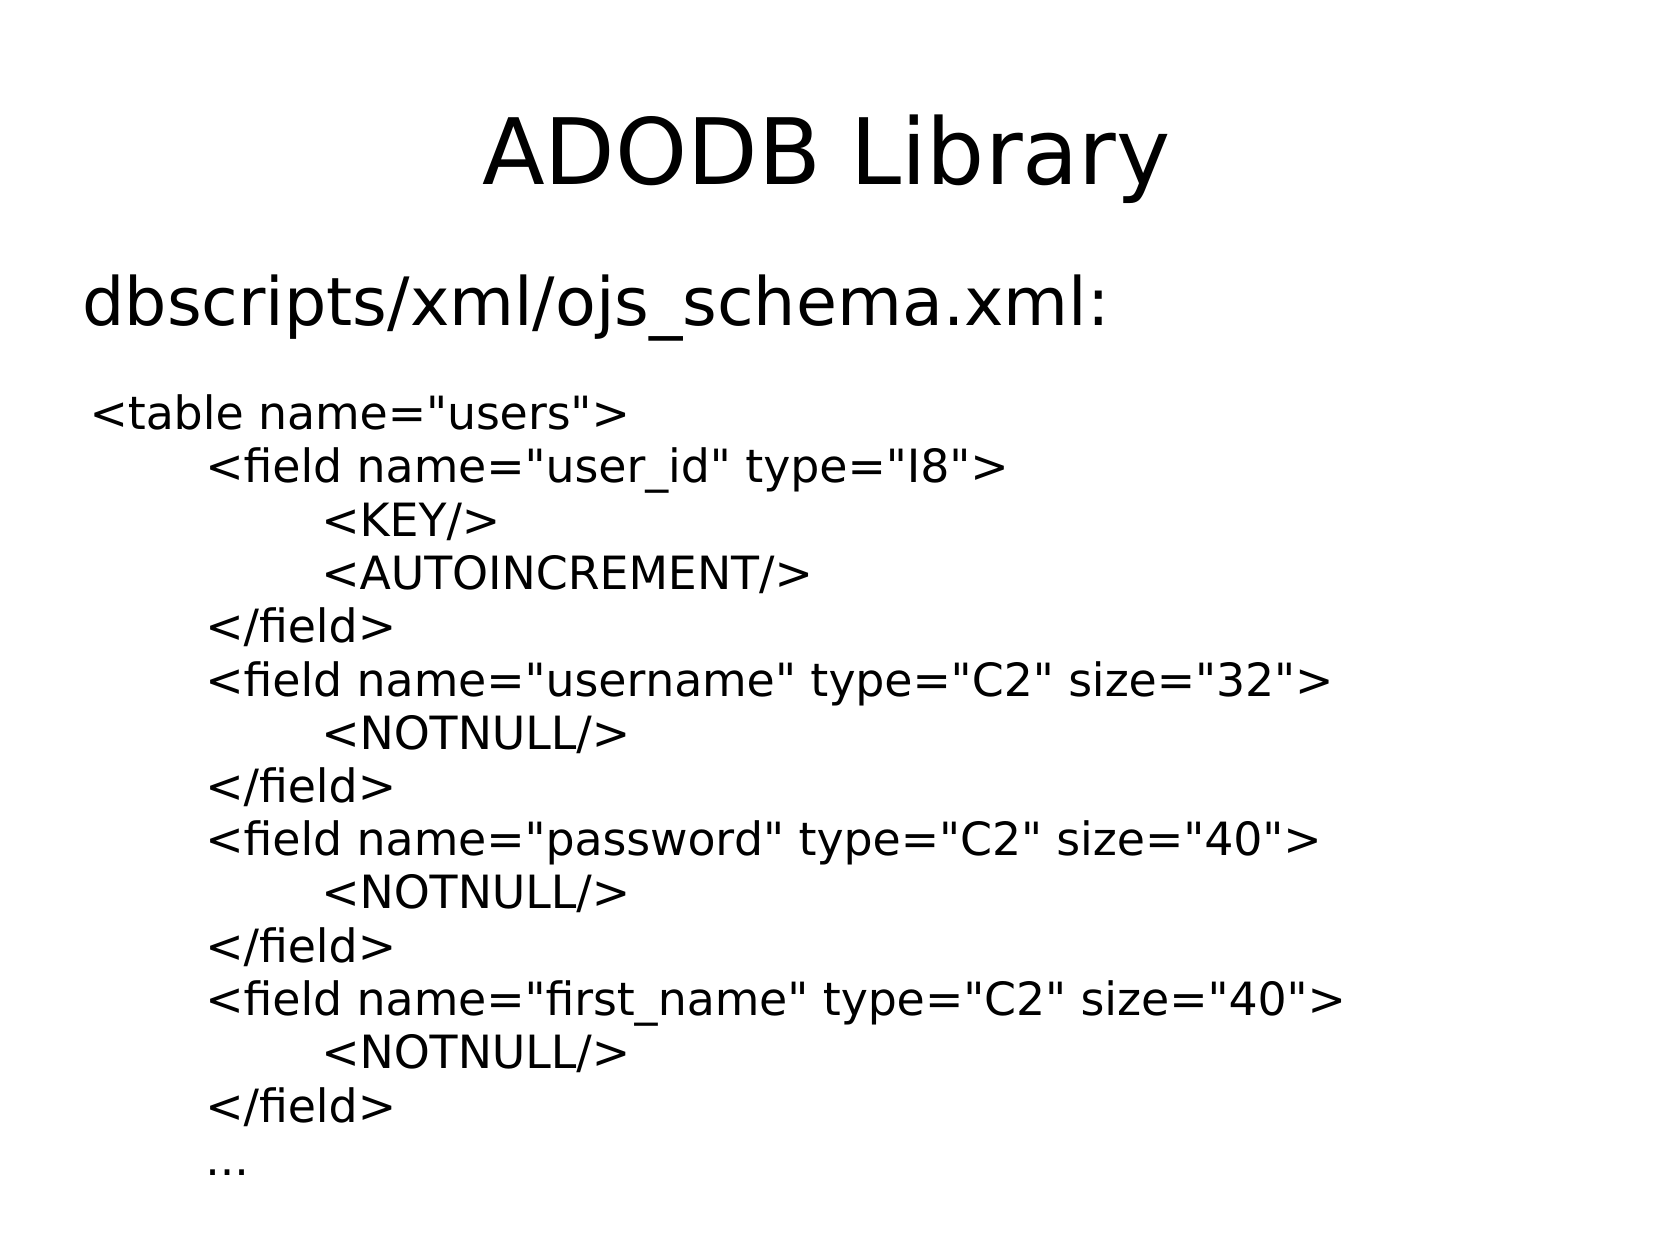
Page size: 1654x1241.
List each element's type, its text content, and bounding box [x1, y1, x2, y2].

text_box <table name="users"> <field name="user_id" type="I8"> <KEY/> <AUTOINCREMENT/> </field> <field name="username" type="C2" size="32"> <NOTNULL/> </field> <field name="password" type="C2" size="40"> <NOTNULL/> </field> <field name="first_name" type="C2" size="40"> <NOTNULL/> </field> ... [74, 379, 1506, 1194]
title ADODB Library [82, 49, 1571, 236]
subtitle dbscripts/xml/ojs_schema.xml: [82, 236, 1571, 369]
